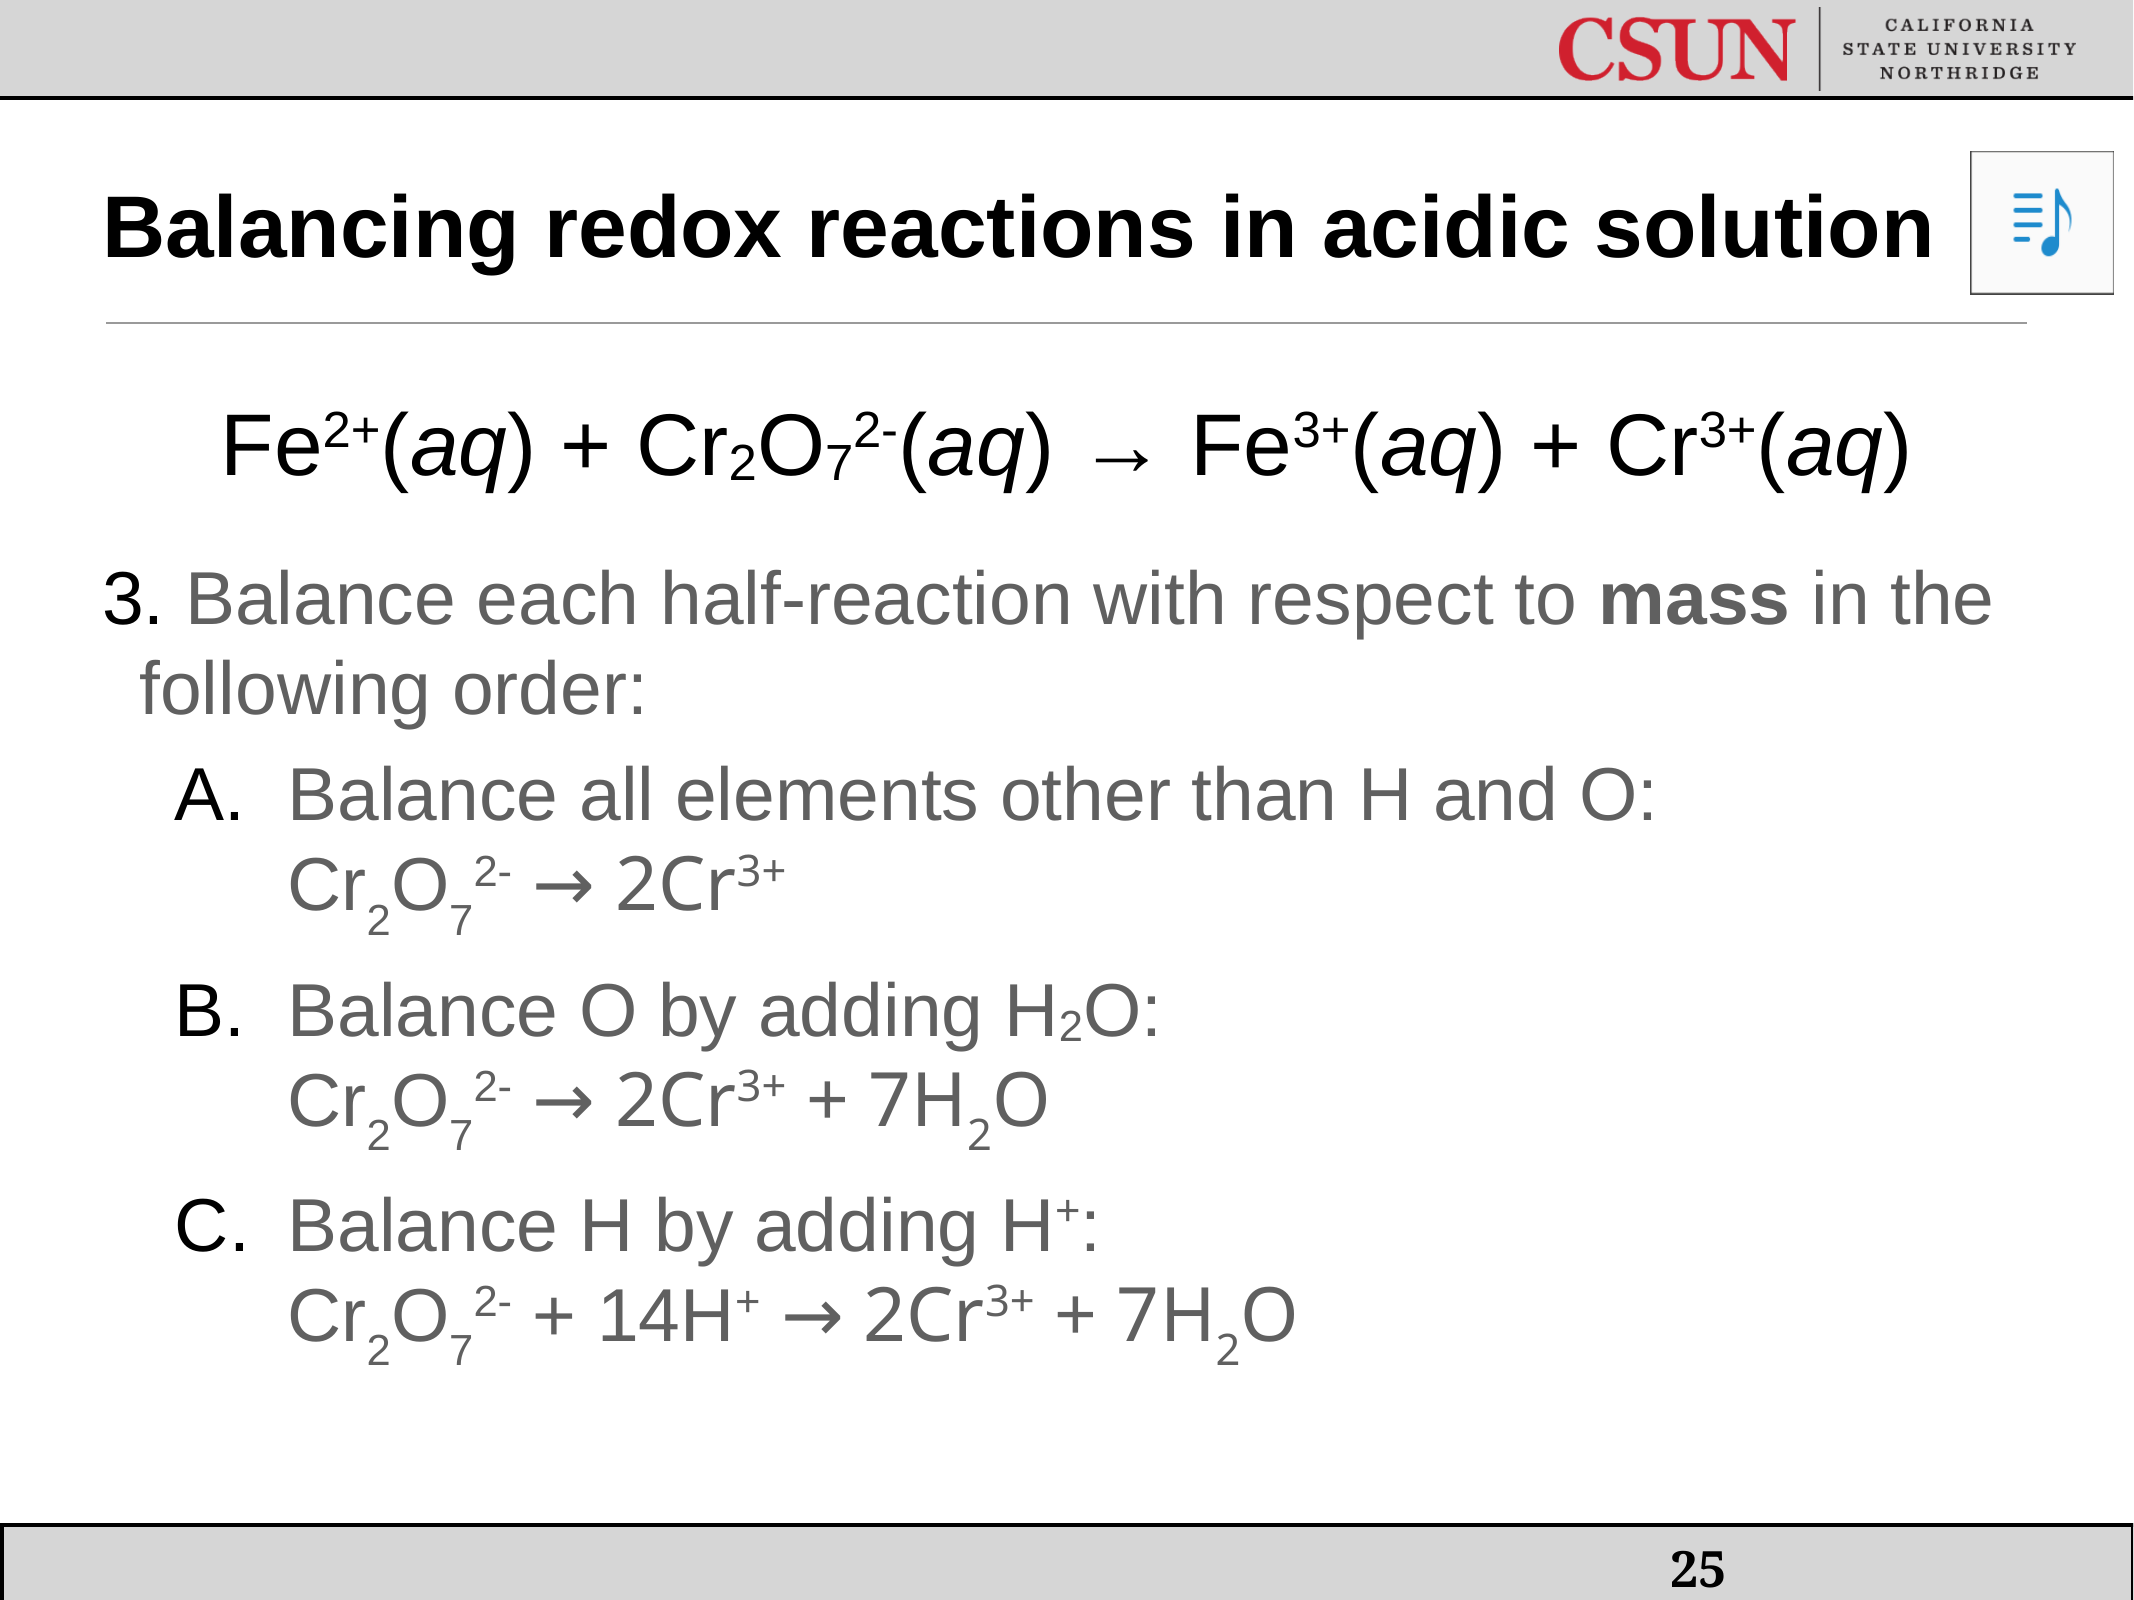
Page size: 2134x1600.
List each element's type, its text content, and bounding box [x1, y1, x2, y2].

text_box Fe2+(aq) + Cr2O72-(aq) → Fe3+(aq) + Cr3+(aq) [212, 379, 1922, 502]
text_box [1969, 150, 2116, 296]
text_box Balance each half-reaction with respect to mass in the following order: Balance all elements other than H and O: Cr2O72- → 2Cr3+ Balance O by adding H2O: Cr2O72- → 2Cr3+ + 7H2O Balance H by adding H+: Cr2O72- + 14H+ → 2Cr3+ + 7H2O [93, 540, 2040, 1073]
title Balancing redox reactions in acidic solution [93, 104, 2040, 284]
picture [1559, 7, 2076, 91]
